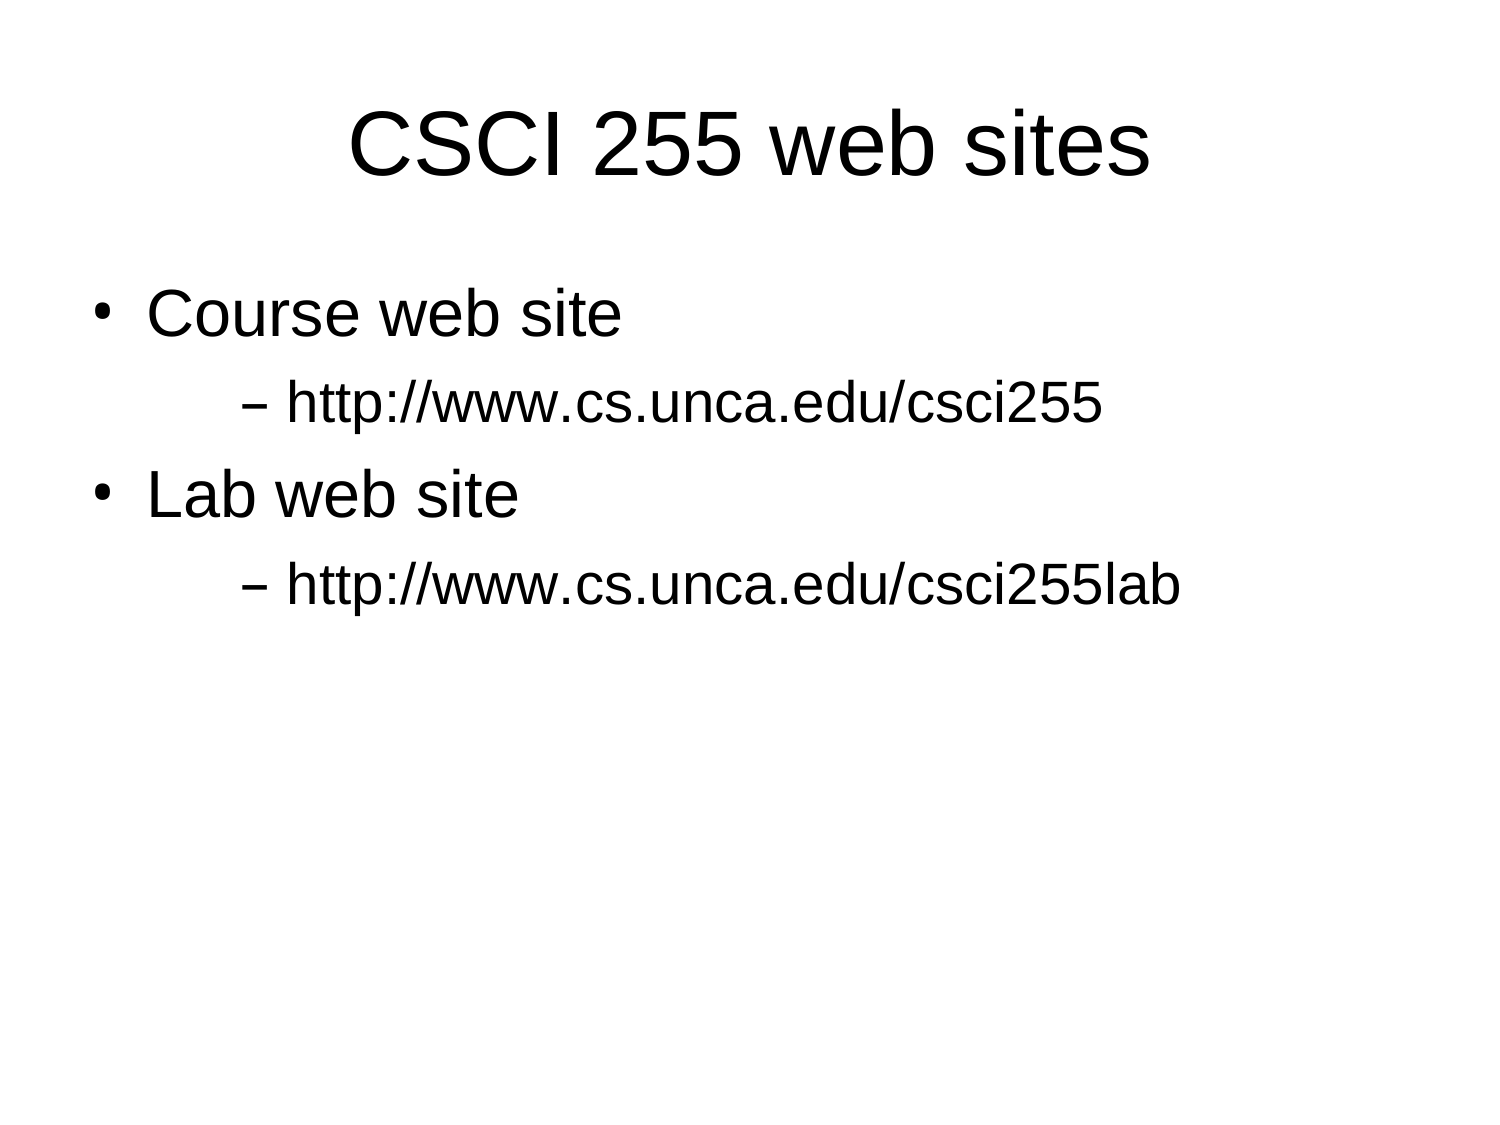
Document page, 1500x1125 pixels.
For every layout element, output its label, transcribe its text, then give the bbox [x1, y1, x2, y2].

list Course web site http://www.cs.unca.edu/csci255 Lab web site http://www.cs.unca.edu/csci255lab [75, 262, 1426, 1005]
title CSCI 255 web sites [75, 45, 1426, 233]
